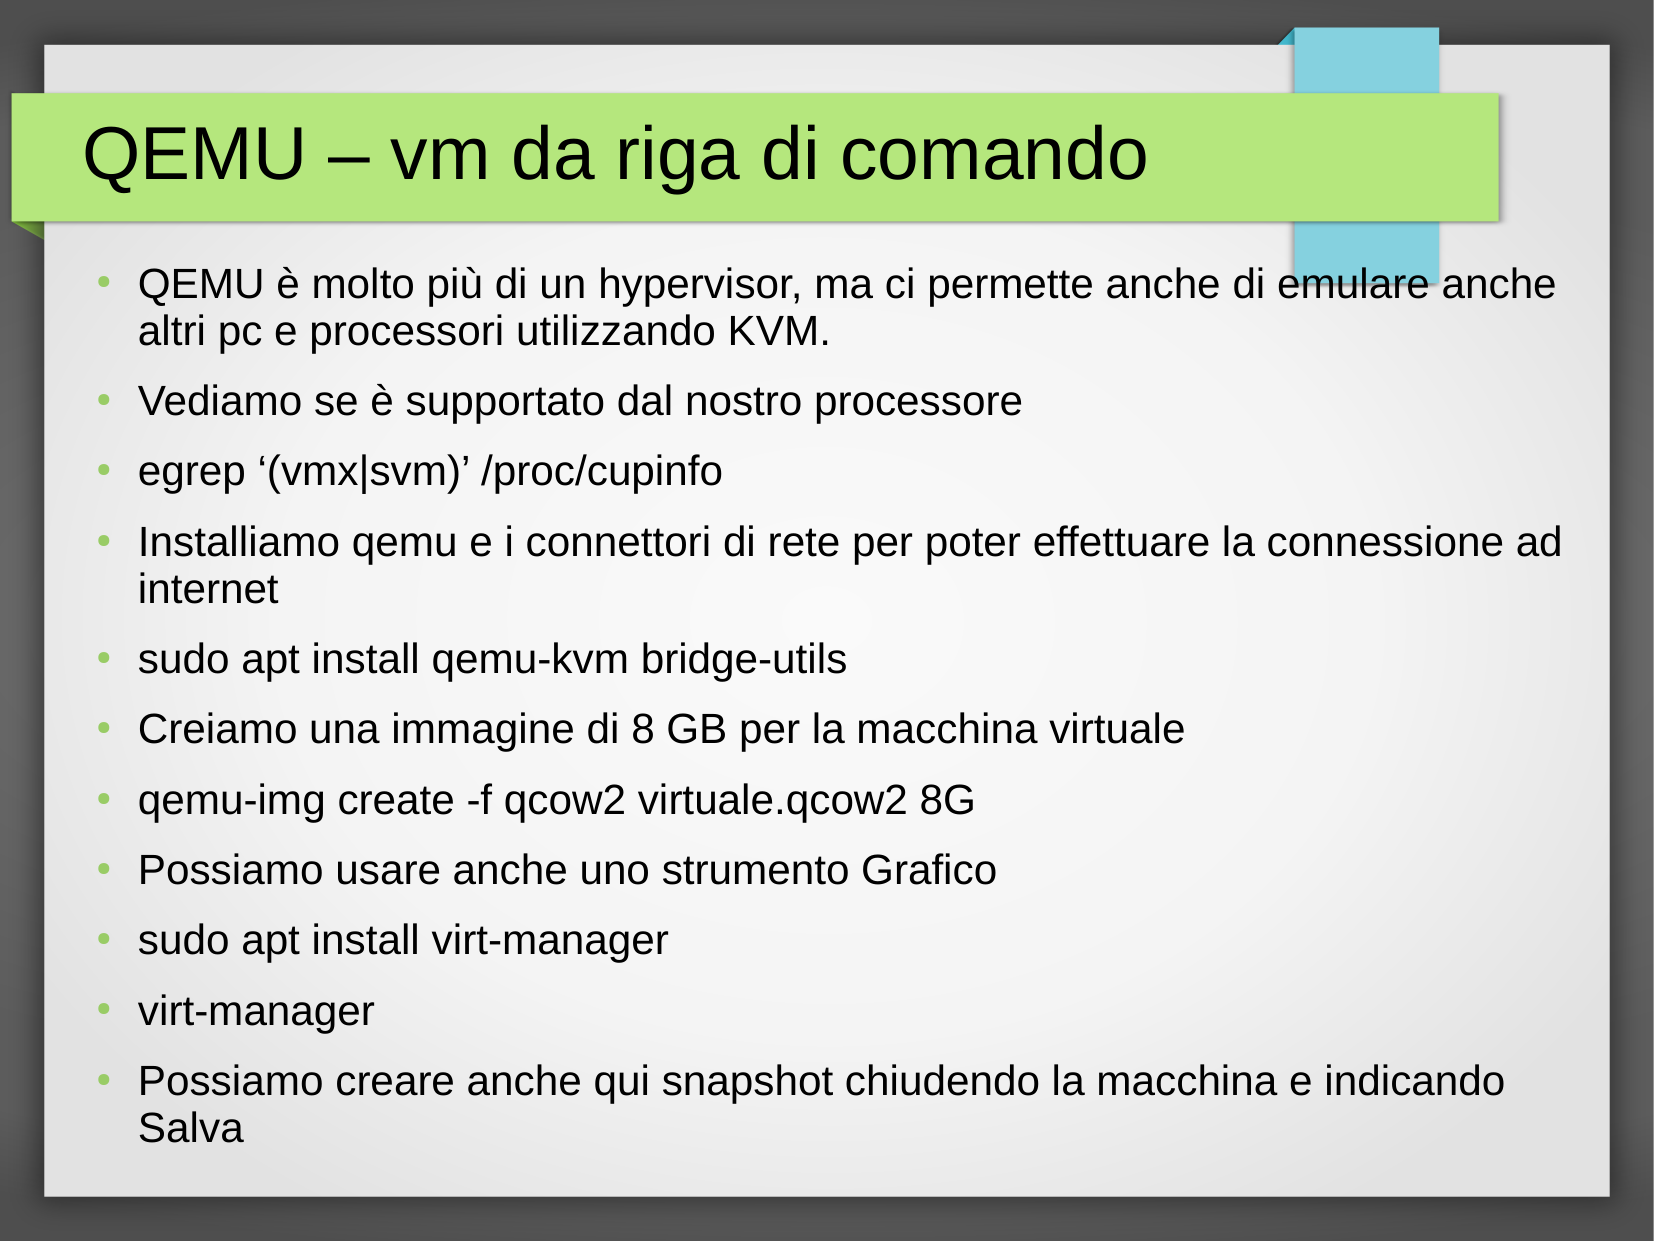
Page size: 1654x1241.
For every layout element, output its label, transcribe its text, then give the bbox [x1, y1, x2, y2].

picture [0, 0, 1654, 1241]
list QEMU è molto più di un hypervisor, ma ci permette anche di emulare anche altri pc e processori utilizzando KVM. Vediamo se è supportato dal nostro processore egrep ‘(vmx|svm)’ /proc/cupinfo Installiamo qemu e i connettori di rete per poter effettuare la connessione ad internet sudo apt install qemu-kvm bridge-utils Creiamo una immagine di 8 GB per la macchina virtuale qemu-img create -f qcow2 virtuale.qcow2 8G Possiamo usare anche uno strumento Grafico sudo apt install virt-manager virt-manager Possiamo creare anche qui snapshot chiudendo la macchina e indicando Salva [82, 259, 1571, 1158]
title QEMU – vm da riga di comando [82, 94, 1264, 213]
